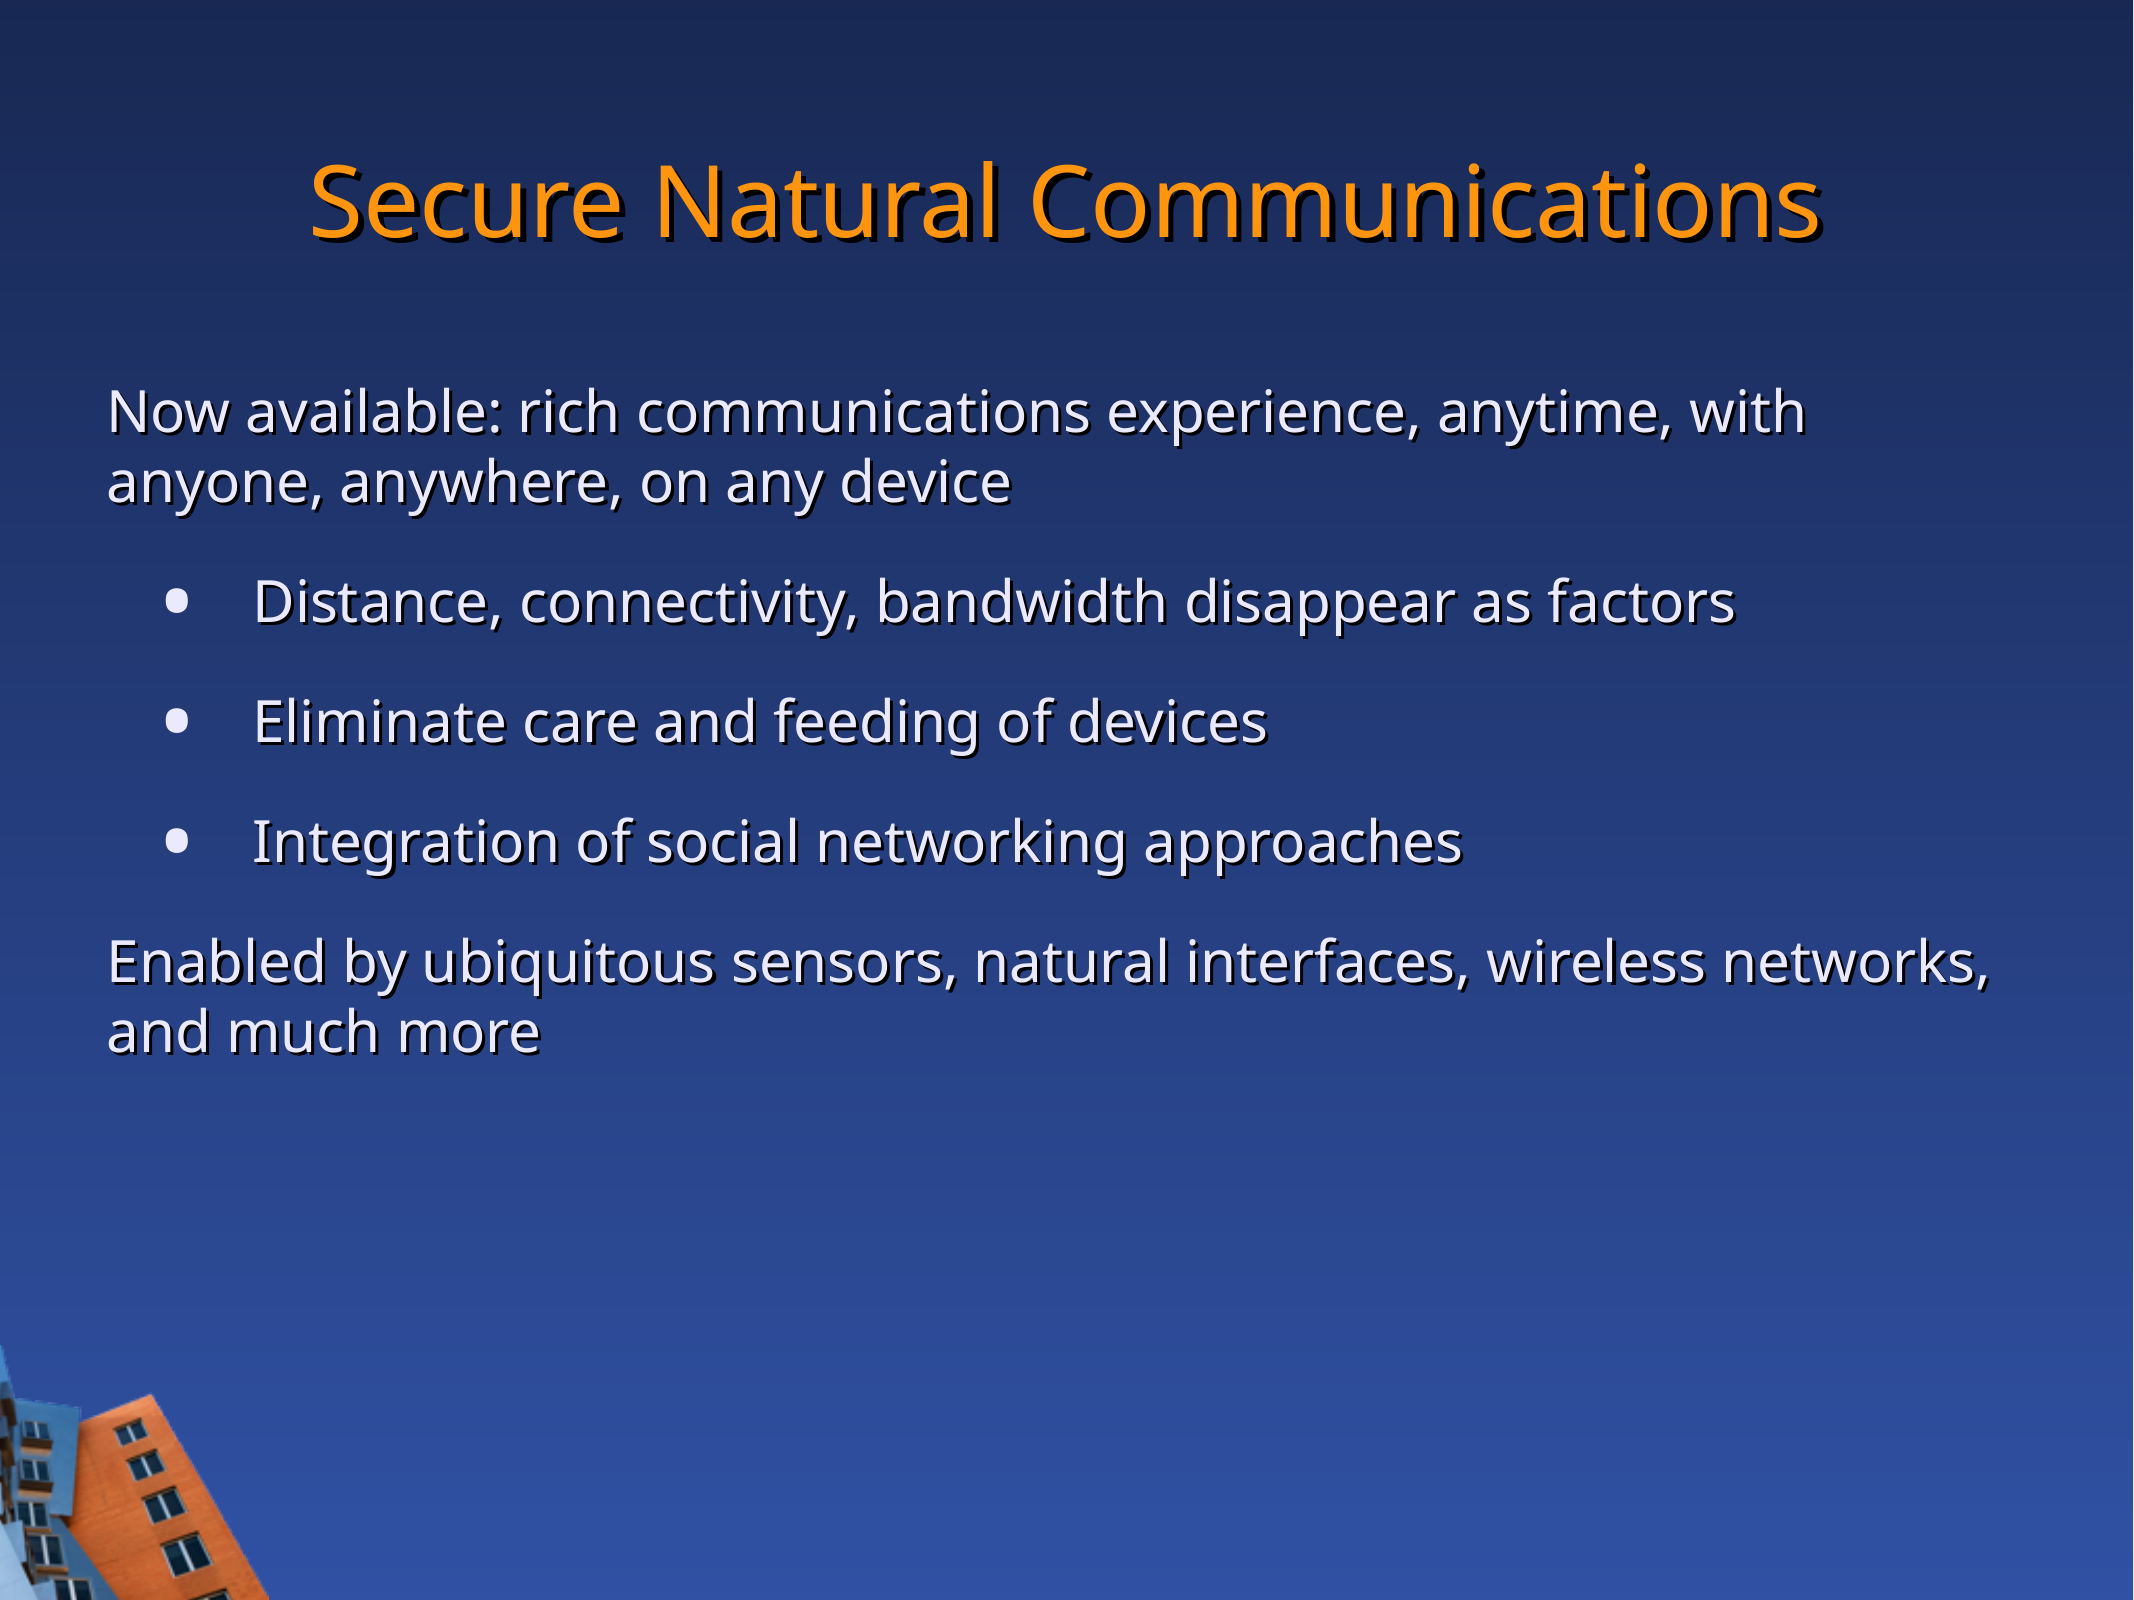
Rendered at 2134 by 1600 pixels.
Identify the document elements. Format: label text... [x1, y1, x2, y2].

list Now available: rich communications experience, anytime, with anyone, anywhere, on any device Distance, connectivity, bandwidth disappear as factors Eliminate care and feeding of devices Integration of social networking approaches Enabled by ubiquitous sensors, natural interfaces, wireless networks, and much more [106, 374, 2027, 1416]
title Secure Natural Communications [106, 71, 2027, 324]
picture [0, 1345, 269, 1600]
